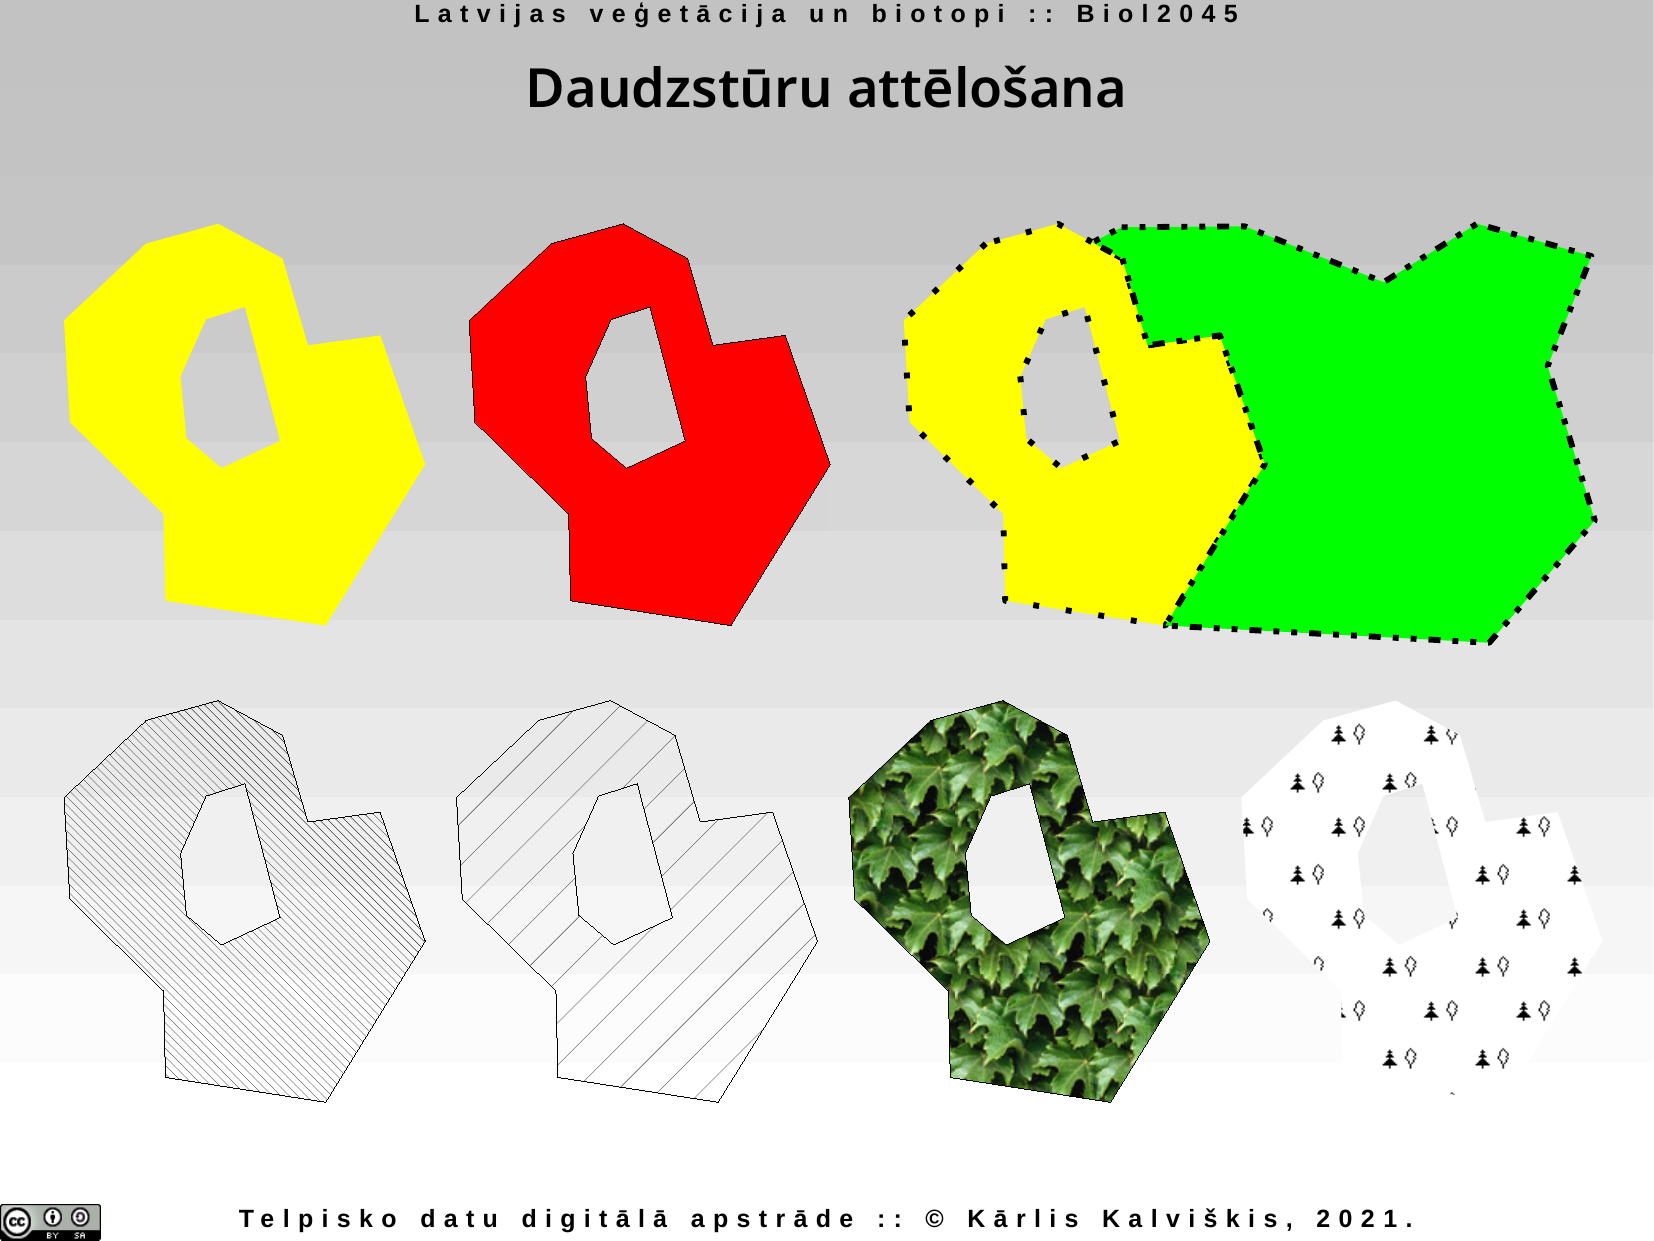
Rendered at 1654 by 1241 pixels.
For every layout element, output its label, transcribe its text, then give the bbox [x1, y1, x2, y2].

text_box [469, 223, 831, 626]
text_box [456, 700, 818, 1103]
picture [0, 0, 1654, 1241]
text_box [1241, 700, 1603, 1103]
text_box [903, 223, 1595, 643]
text_box [848, 700, 1210, 1103]
text_box [64, 223, 426, 626]
text_box [64, 700, 426, 1103]
title Daudzstūru attēlošana [29, 49, 1625, 296]
